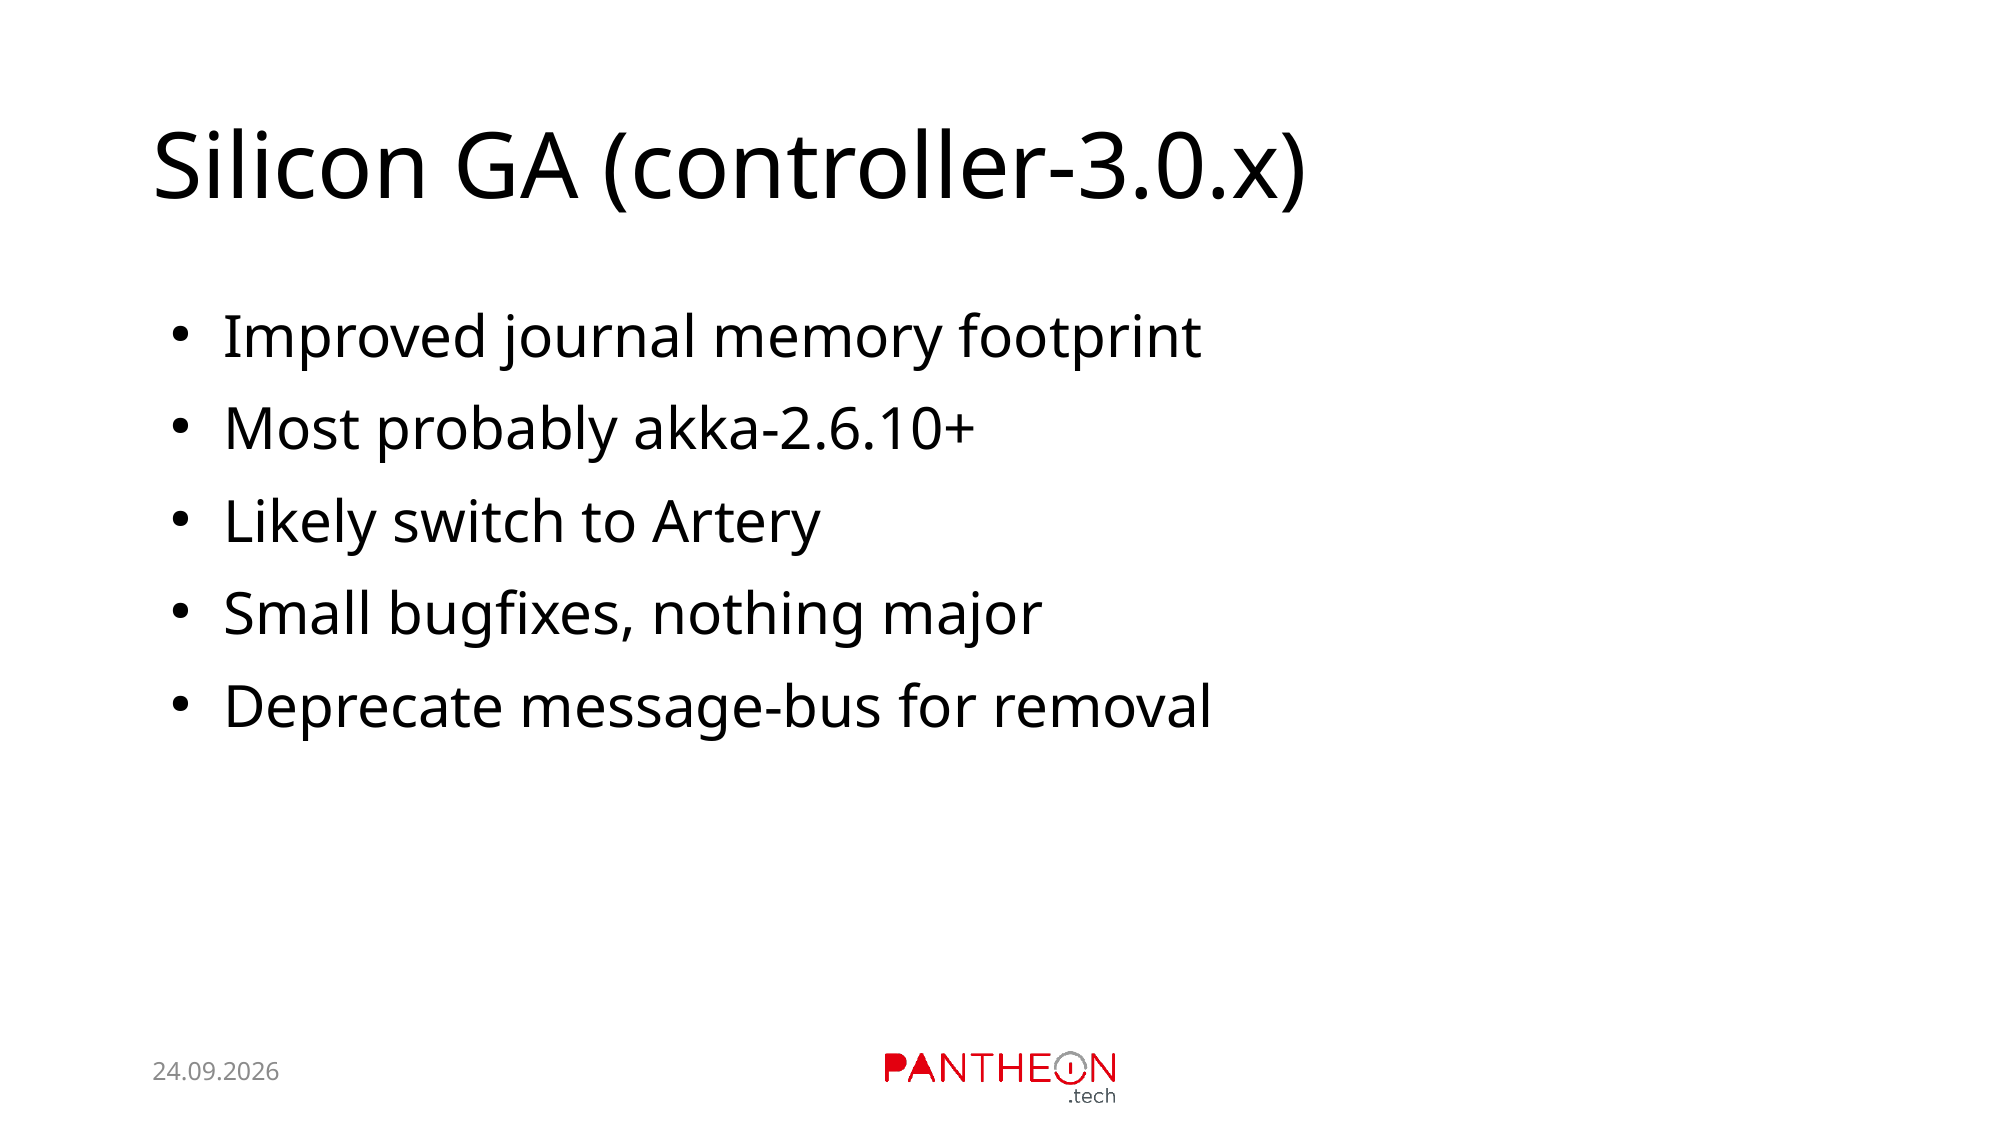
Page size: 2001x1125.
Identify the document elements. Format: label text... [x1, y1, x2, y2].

title Silicon GA (controller-3.0.x) [137, 59, 1863, 278]
list Improved journal memory footprint Most probably akka-2.6.10+ Likely switch to Artery Small bugfixes, nothing major Deprecate message-bus for removal [137, 299, 1863, 1014]
picture [885, 1051, 1115, 1103]
slide_number 15.10.2020 [137, 1042, 588, 1103]
